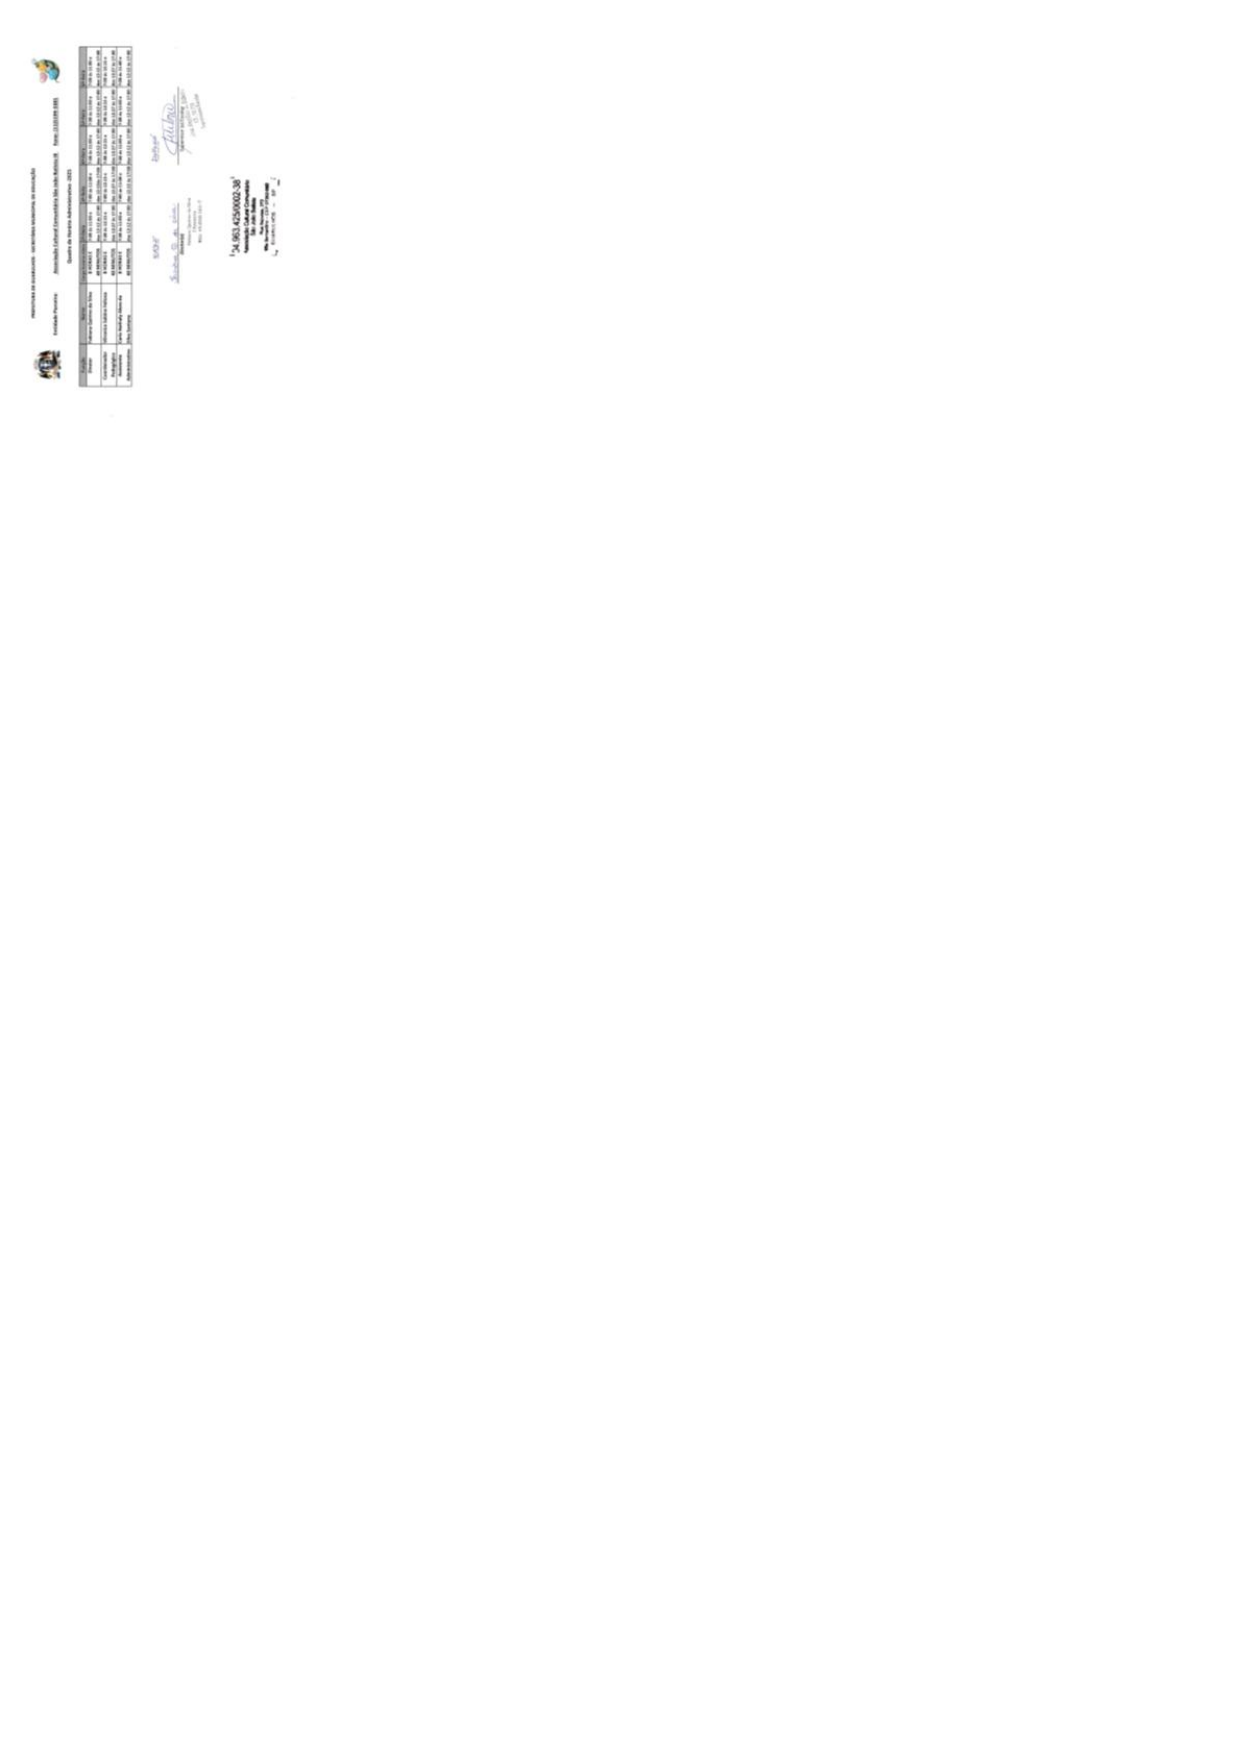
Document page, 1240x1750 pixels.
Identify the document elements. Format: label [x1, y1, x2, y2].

text_box [0, 0, 1240, 1750]
